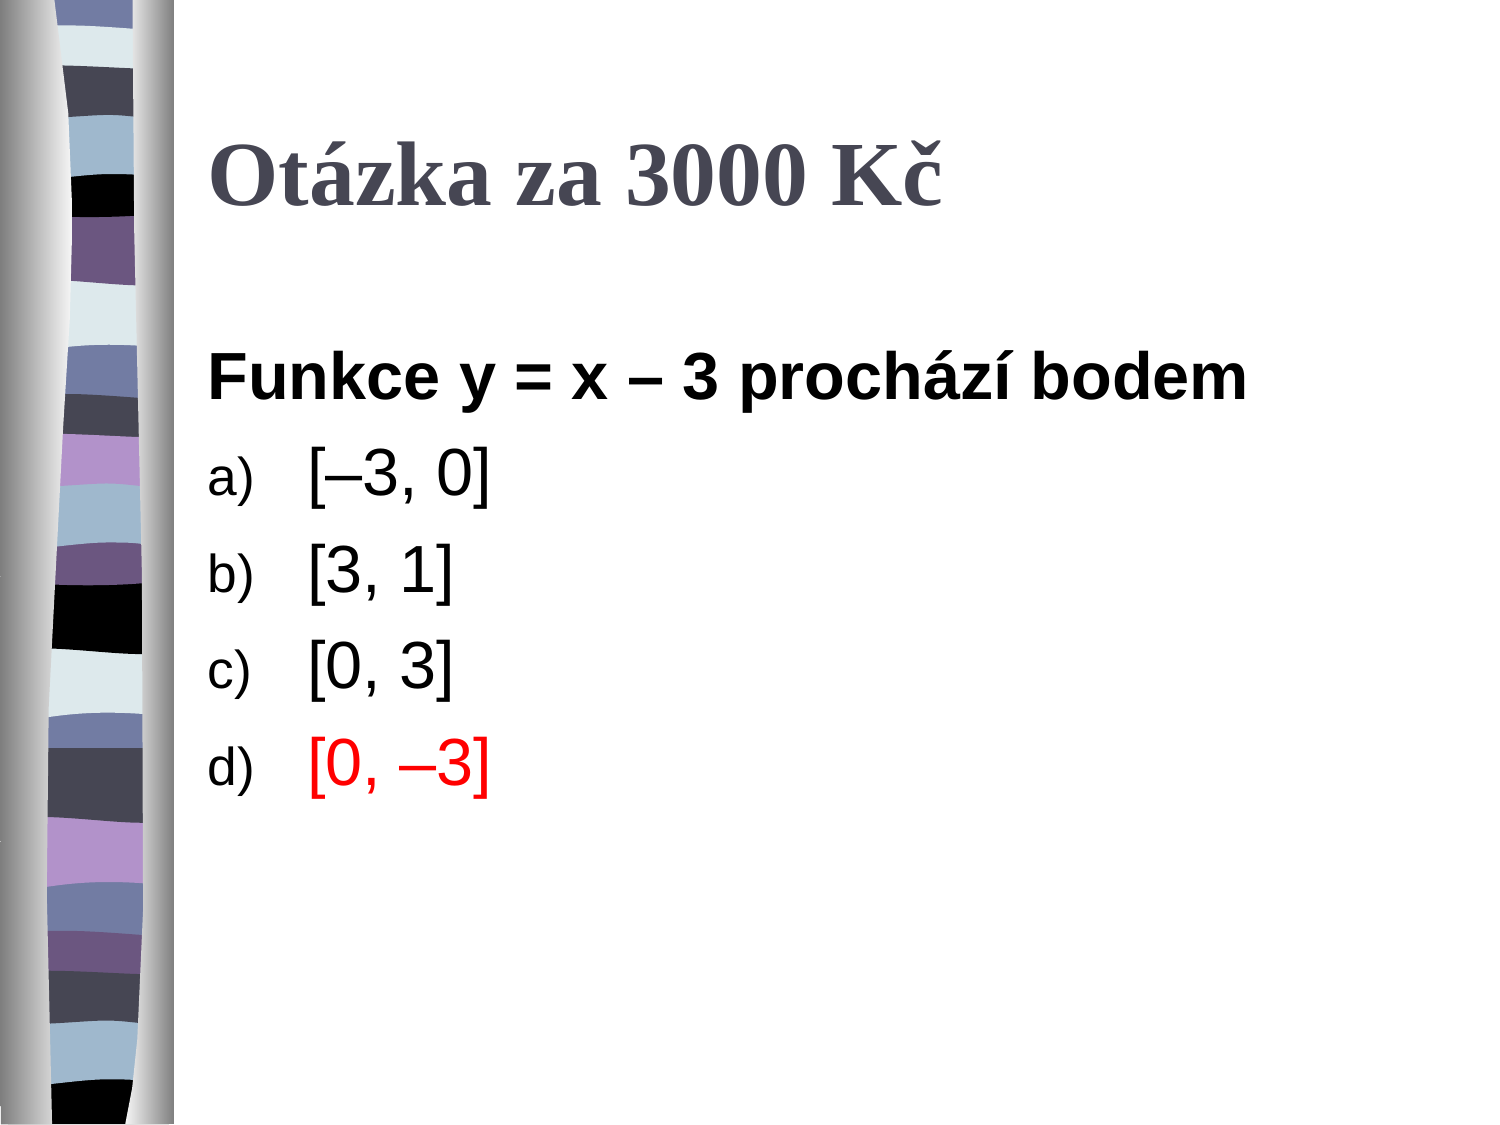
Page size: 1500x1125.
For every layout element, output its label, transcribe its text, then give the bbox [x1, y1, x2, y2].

list Funkce y = x – 3 prochází bodem [–3, 0] [3, 1] [0, 3] [0, –3] [192, 324, 1468, 1001]
title Otázka za 3000 Kč [192, 74, 1468, 263]
